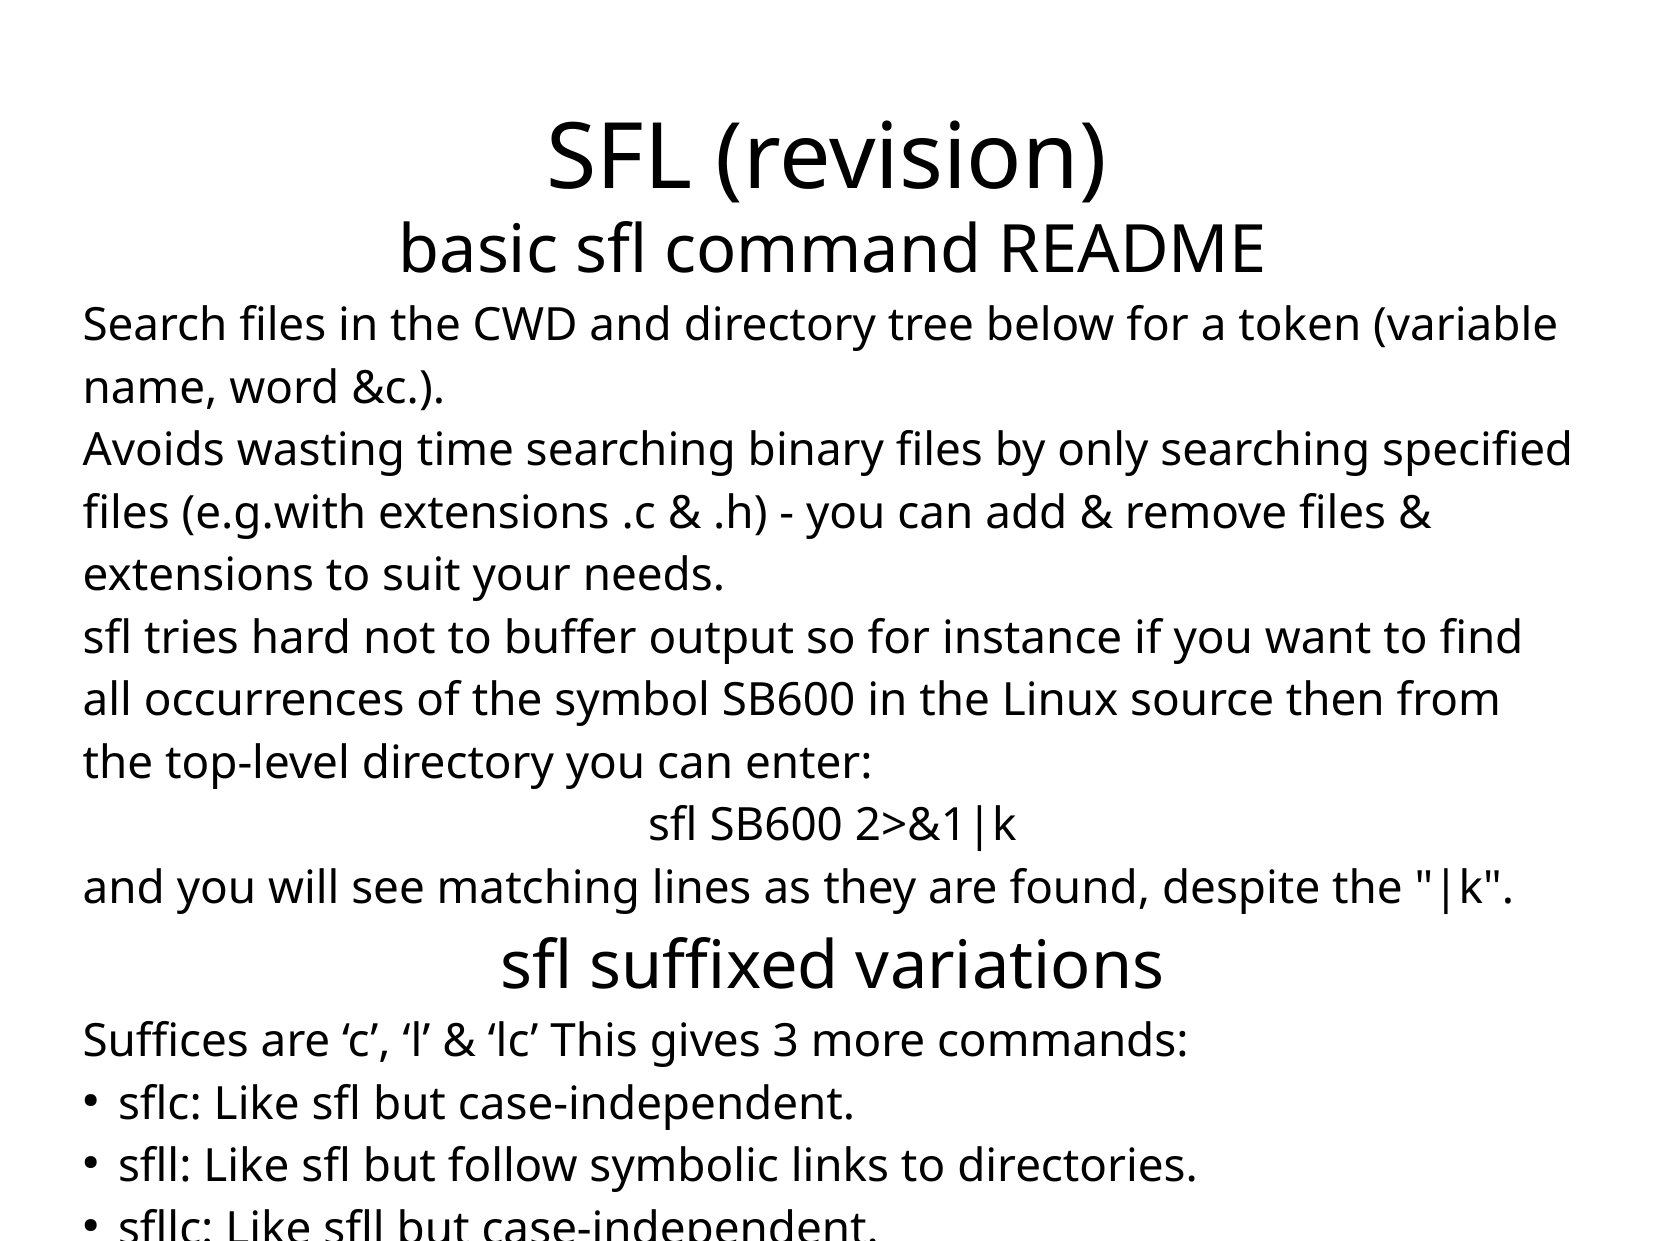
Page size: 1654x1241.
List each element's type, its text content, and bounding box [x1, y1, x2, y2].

subtitle basic sfl command README Search files in the CWD and directory tree below for a token (variable name, word &c.). Avoids wasting time searching binary files by only searching specified files (e.g.with extensions .c & .h) - you can add & remove files & extensions to suit your needs. sfl tries hard not to buffer output so for instance if you want to find all occurrences of the symbol SB600 in the Linux source then from the top-level directory you can enter: sfl SB600 2>&1|k and you will see matching lines as they are found, despite the "|k". sfl suffixed variations Suffices are ‘c’, ‘l’ & ‘lc’ This gives 3 more commands: sflc: Like sfl but case-independent. sfll: Like sfl but follow symbolic links to directories. sfllc: Like sfll but case-independent. [82, 200, 1583, 1199]
title SFL (revision) [82, 49, 1571, 200]
